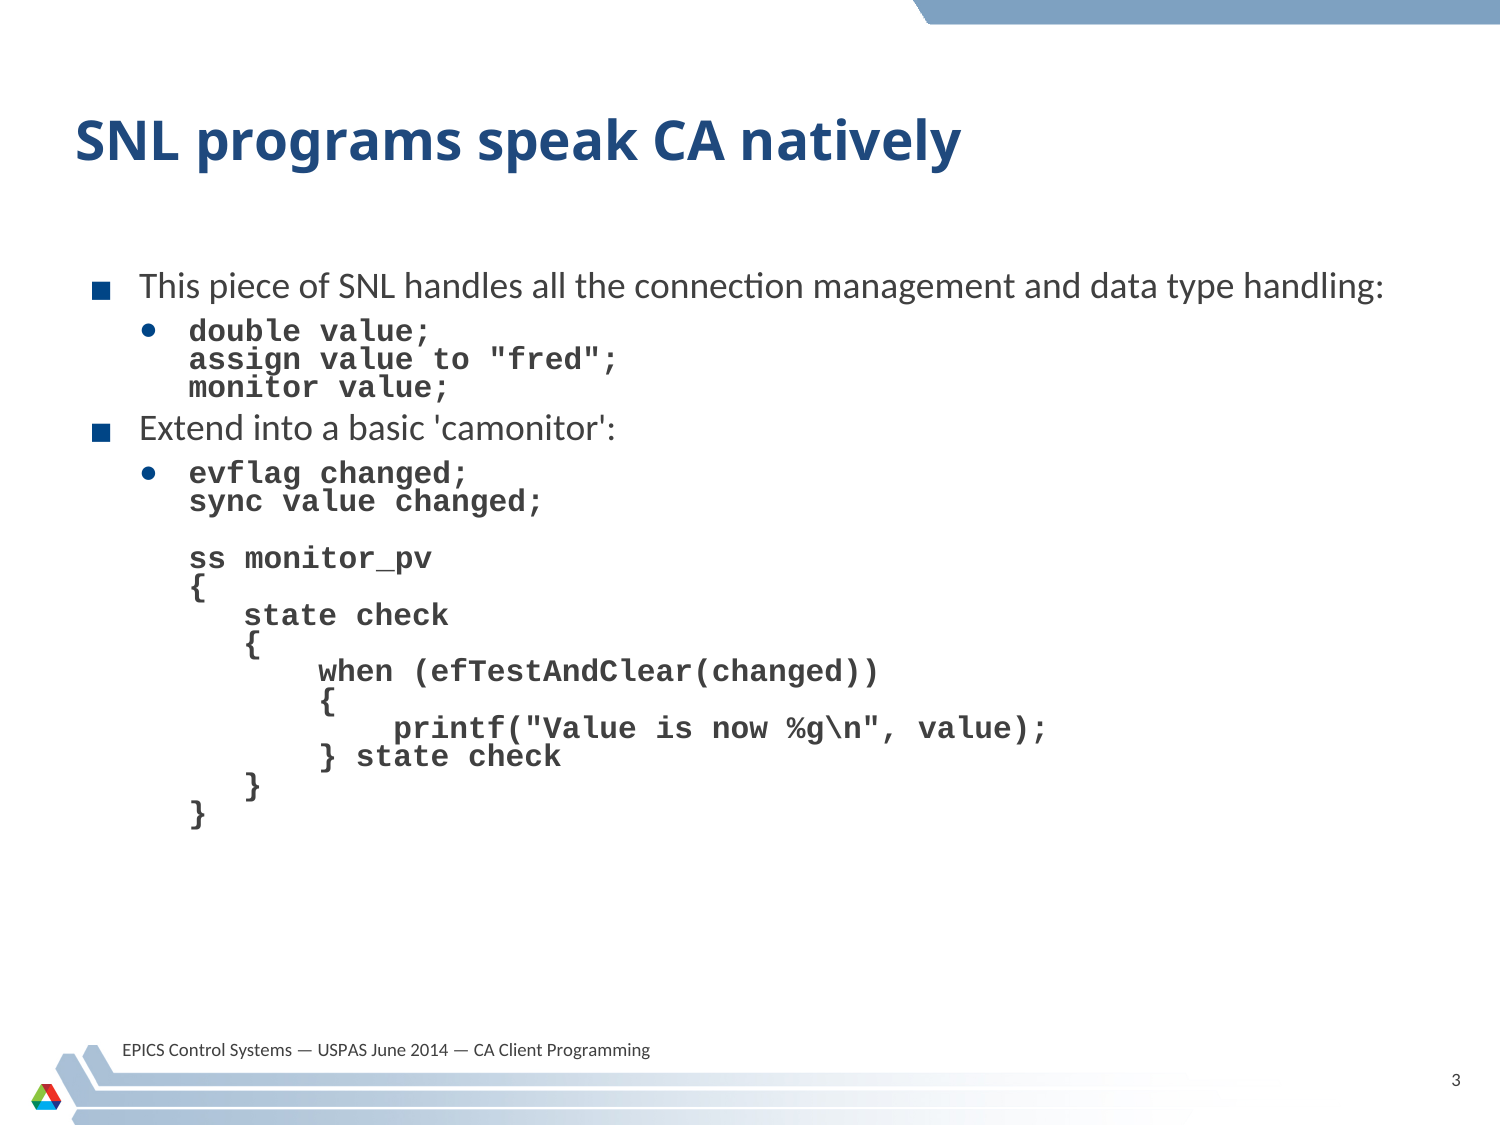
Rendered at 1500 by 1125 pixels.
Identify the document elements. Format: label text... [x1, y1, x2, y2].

list This piece of SNL handles all the connection management and data type handling: double value; assign value to "fred"; monitor value; Extend into a basic 'camonitor': evflag changed; sync value changed; ss monitor_pv { state check { when (efTestAndClear(changed)) { printf("Value is now %g\n", value); } state check } } [75, 262, 1426, 1021]
picture [0, 0, 1500, 26]
title SNL programs speak CA natively [75, 106, 1426, 171]
picture [0, 1037, 1500, 1125]
